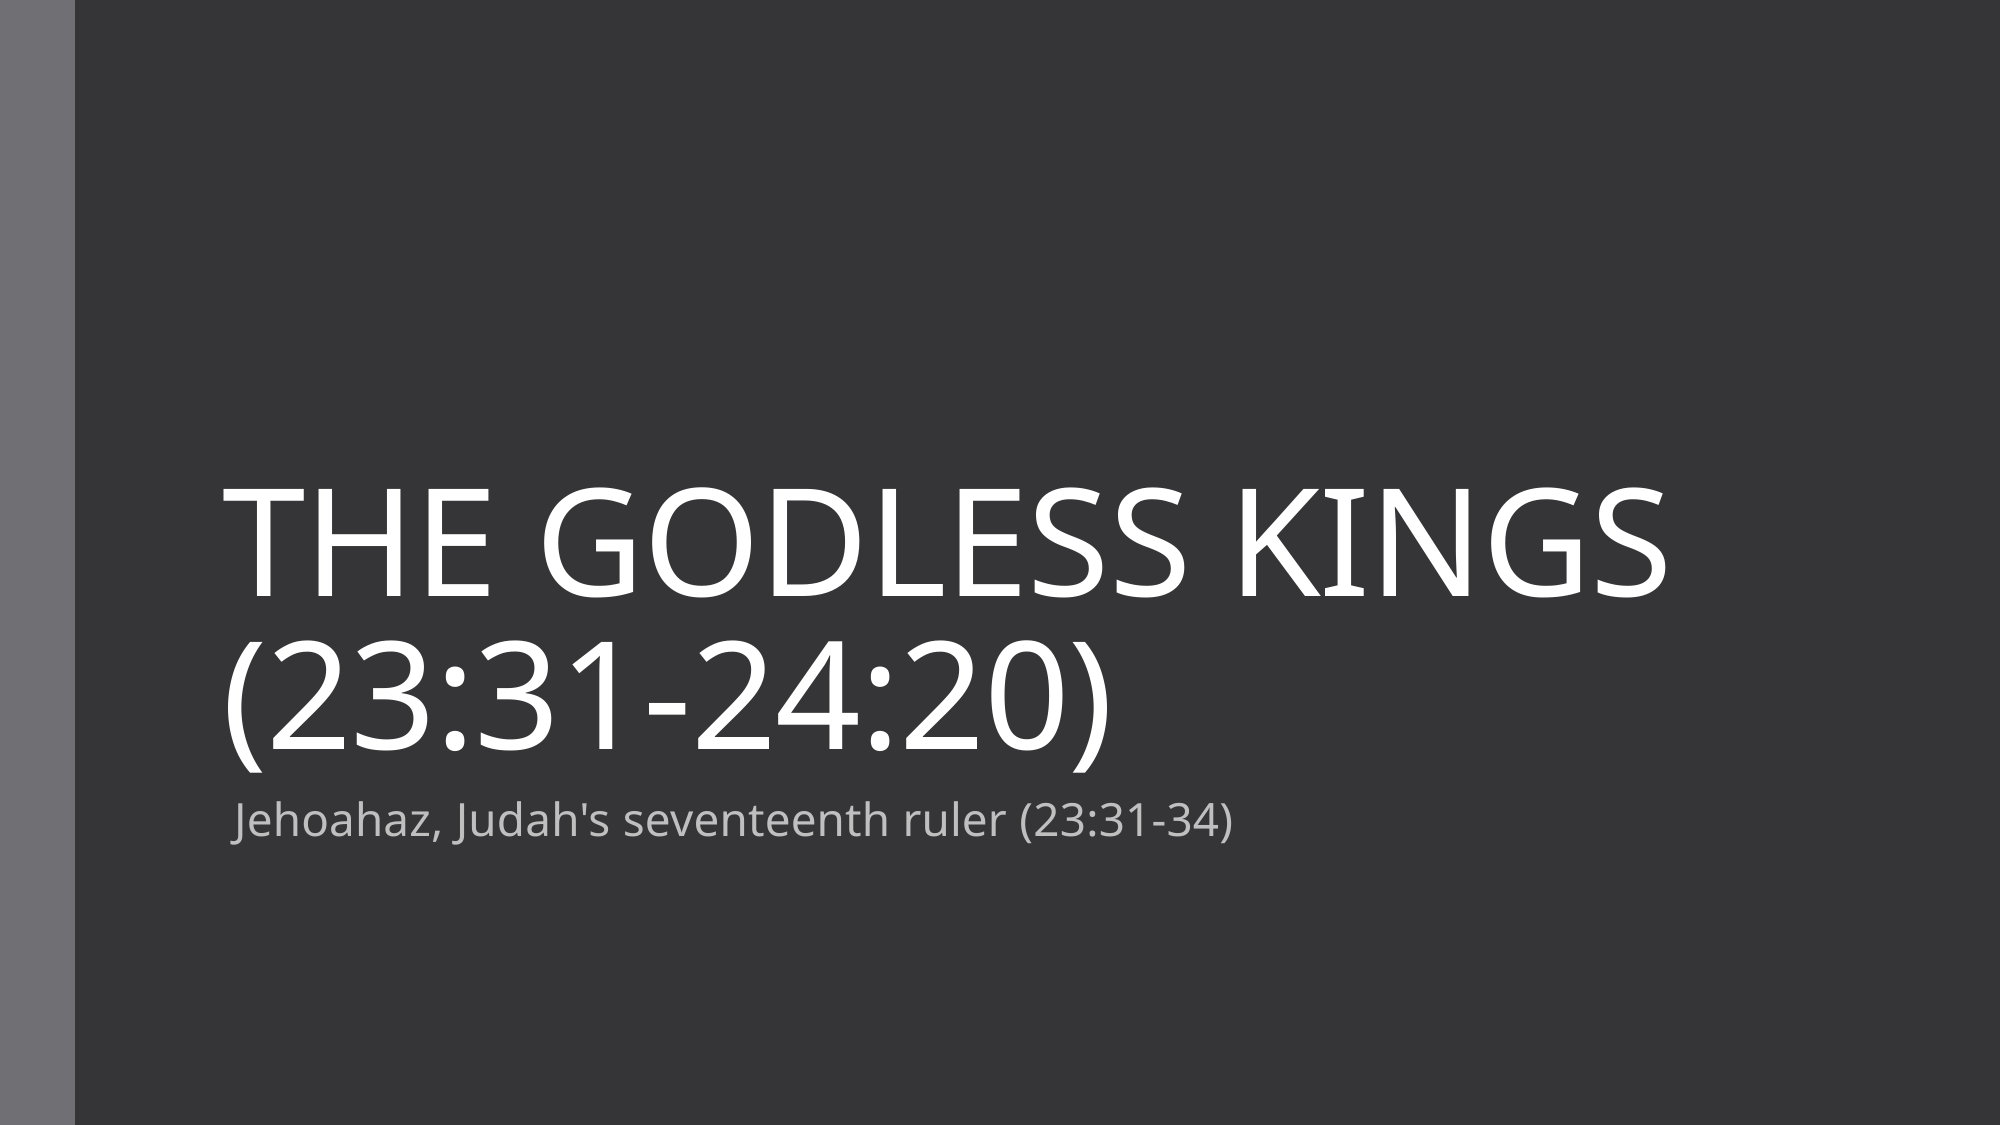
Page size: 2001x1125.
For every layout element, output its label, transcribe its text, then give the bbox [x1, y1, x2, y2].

subtitle Jehoahaz, Judah's seventeenth ruler (23:31-34) [206, 787, 1752, 1066]
title THE GODLESS KINGS (23:31-24:20) [206, 124, 1752, 787]
